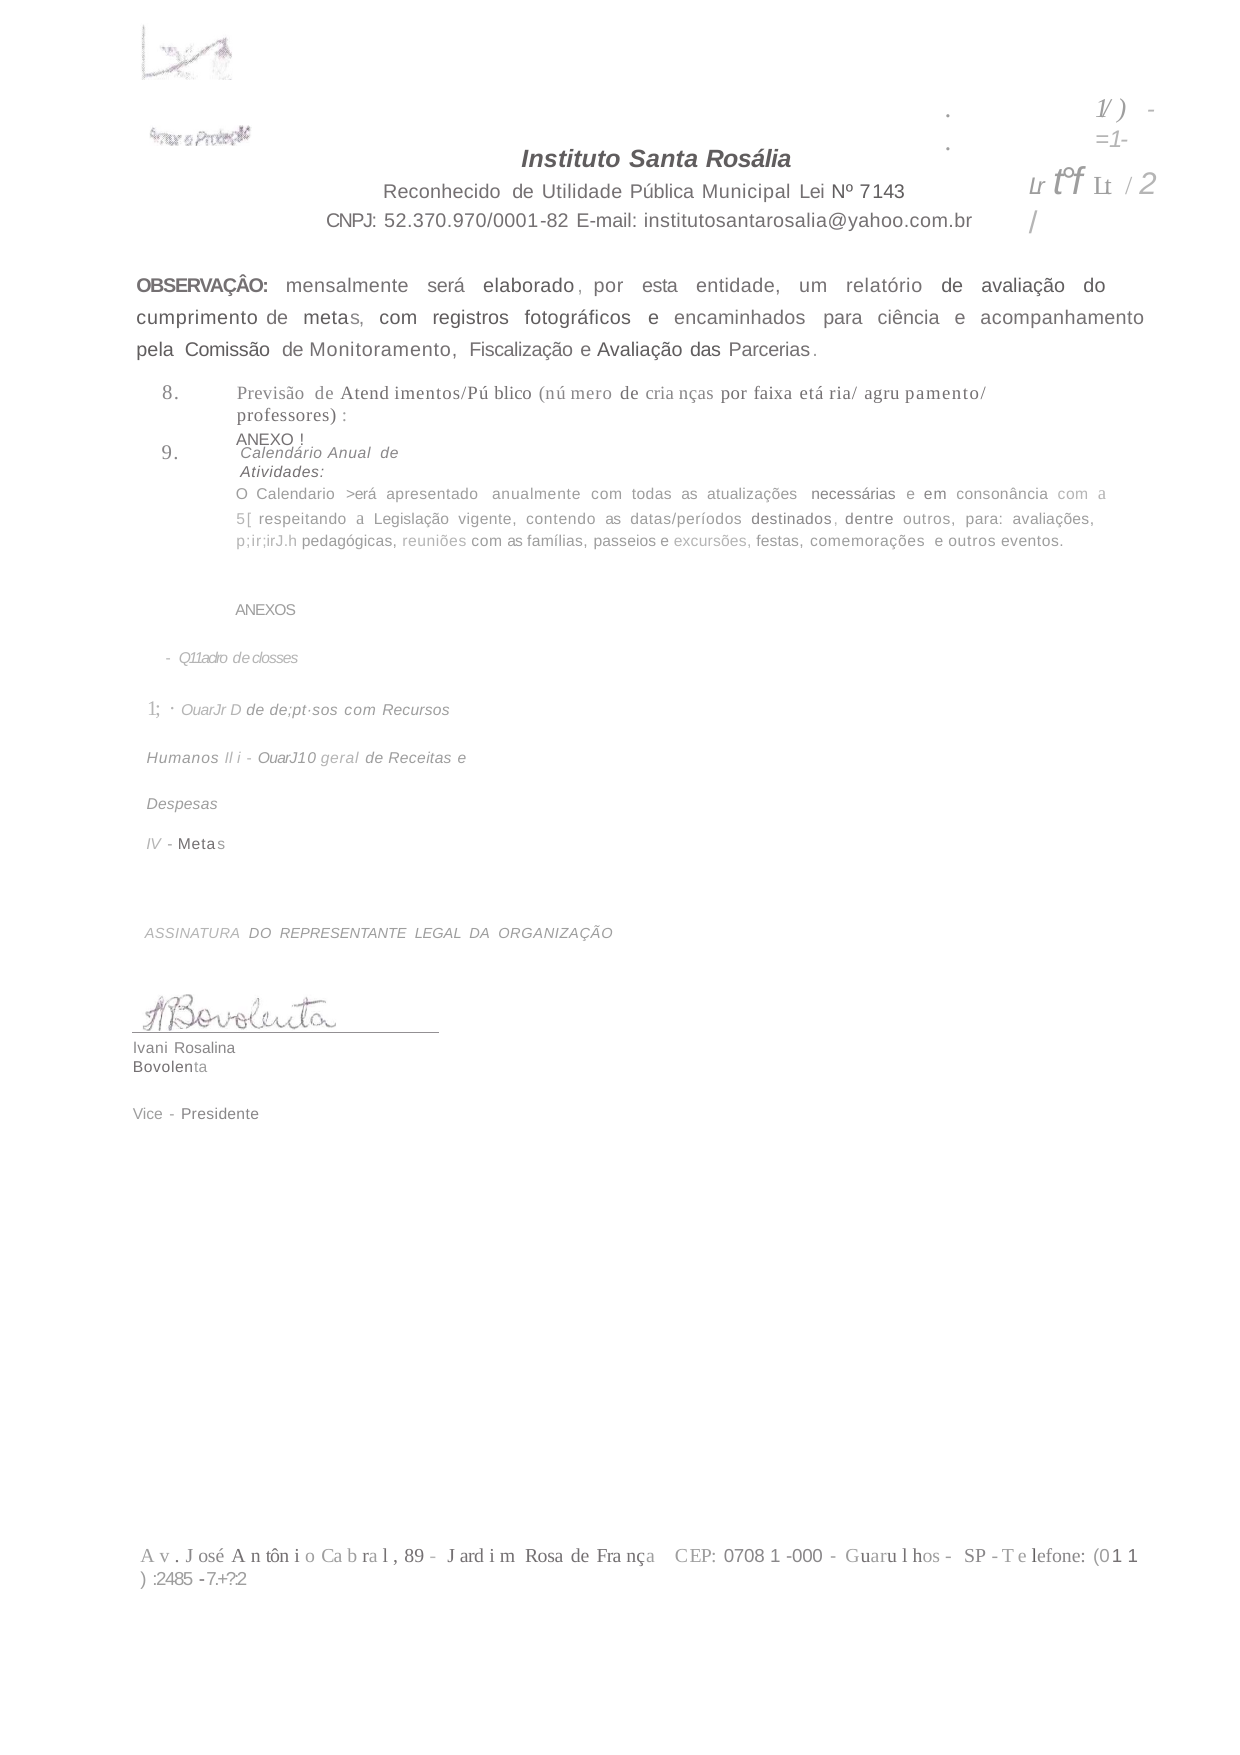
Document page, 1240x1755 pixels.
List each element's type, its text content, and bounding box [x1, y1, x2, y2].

text_box Calendário Anual de Atividades: [238, 443, 487, 463]
text_box [140, 24, 232, 80]
text_box [150, 126, 252, 146]
text_box ANEXOS - Q11aclro declosses 1; · OuarJr D de de;pt·sos com Recursos Humanos Il i - OuarJ10 geral de Receitas e Despesas IV - Metas [144, 599, 522, 806]
text_box 1/ ) -=1- Lr t°f Lt / 2 / [1026, 90, 1163, 173]
text_box OBSERVAÇÂO: mensalmente será elaborado, por esta entidade, um relatório de avaliação do cumprimento de metas, com registros fotográficos e encaminhados para ciência e acompanhamento pela Comissão de Monitoramento, Fiscalização e Avaliação das Parcerias. [134, 264, 1153, 353]
text_box ASSINATURA DO REPRESENTANTE LEGAL DA ORGANIZAÇÃO [142, 924, 623, 944]
text_box [142, 994, 336, 1030]
text_box .. [942, 90, 954, 122]
text_box lvani Rosalina Bovolenta Vice - Presidente [130, 1038, 319, 1105]
text_box 9. [159, 439, 183, 465]
text_box Instituto Santa Rosália Reconhecido de Utilidade Pública Municipal Lei Nº 7143 CNPJ: 52.370.970/0001-82 E-mail: institutosantarosalia@yahoo.com.br [320, 142, 979, 231]
text_box O Calendario >erá apresentado anualmente com todas as atualizações necessárias e em consonância com a 5[ respeitando a Legislação vigente, contendo as datas/períodos destinados, dentre outros, para: avaliações, p;ir;irJ.h pedagógicas, reuniões com as famílias, passeios e excursões, festas, comemorações e outros eventos. [233, 477, 1129, 548]
text_box Previsão de Atend imentos/Pú blico (nú mero de cria nças por faixa etá ria/ agru pamento/ professores) : ANEXO ! [233, 380, 1104, 427]
text_box A v . J osé A n tôn i o Ca b ra l , 89 - J ard i m Rosa de Fra nça CEP: 0708 1 -000 - Guaru l hos - SP -Telefone: (01 1 ) :2485 -7.+?:2 [138, 1542, 1139, 1567]
text_box 8. [160, 378, 183, 404]
